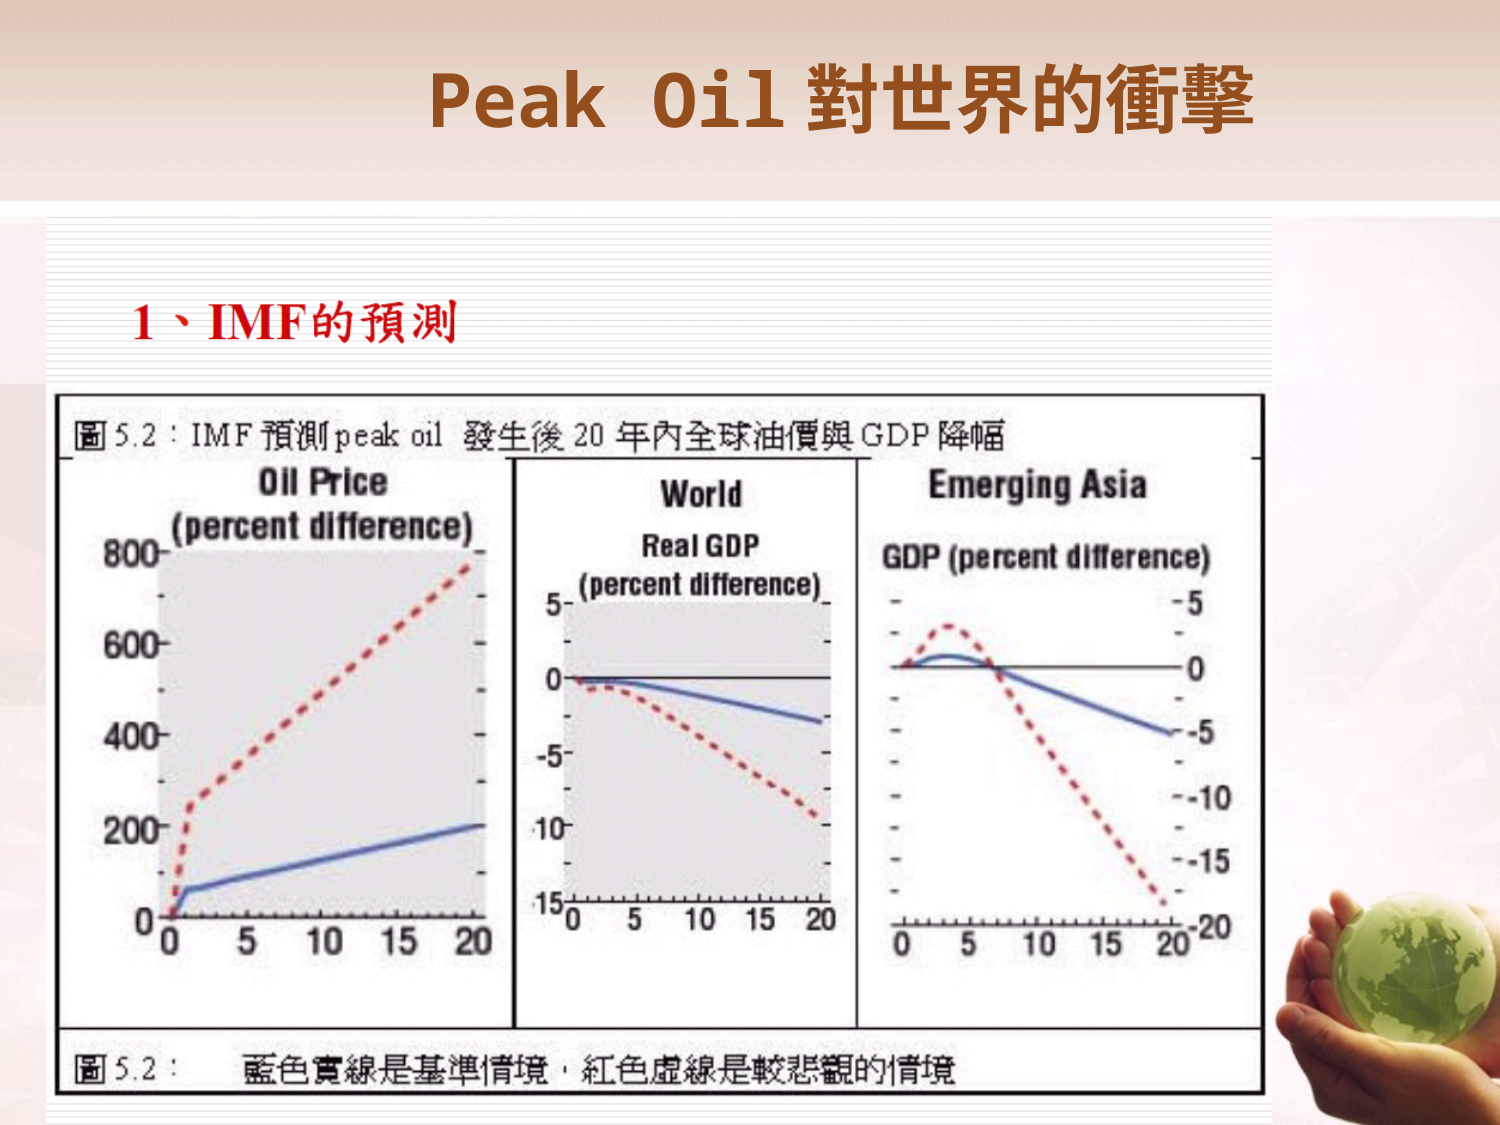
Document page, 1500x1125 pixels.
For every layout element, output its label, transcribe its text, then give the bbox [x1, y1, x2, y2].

title Peak Oil對世界的衝擊 [412, 45, 1500, 138]
chart [46, 217, 1272, 1125]
picture [0, 0, 1500, 1125]
